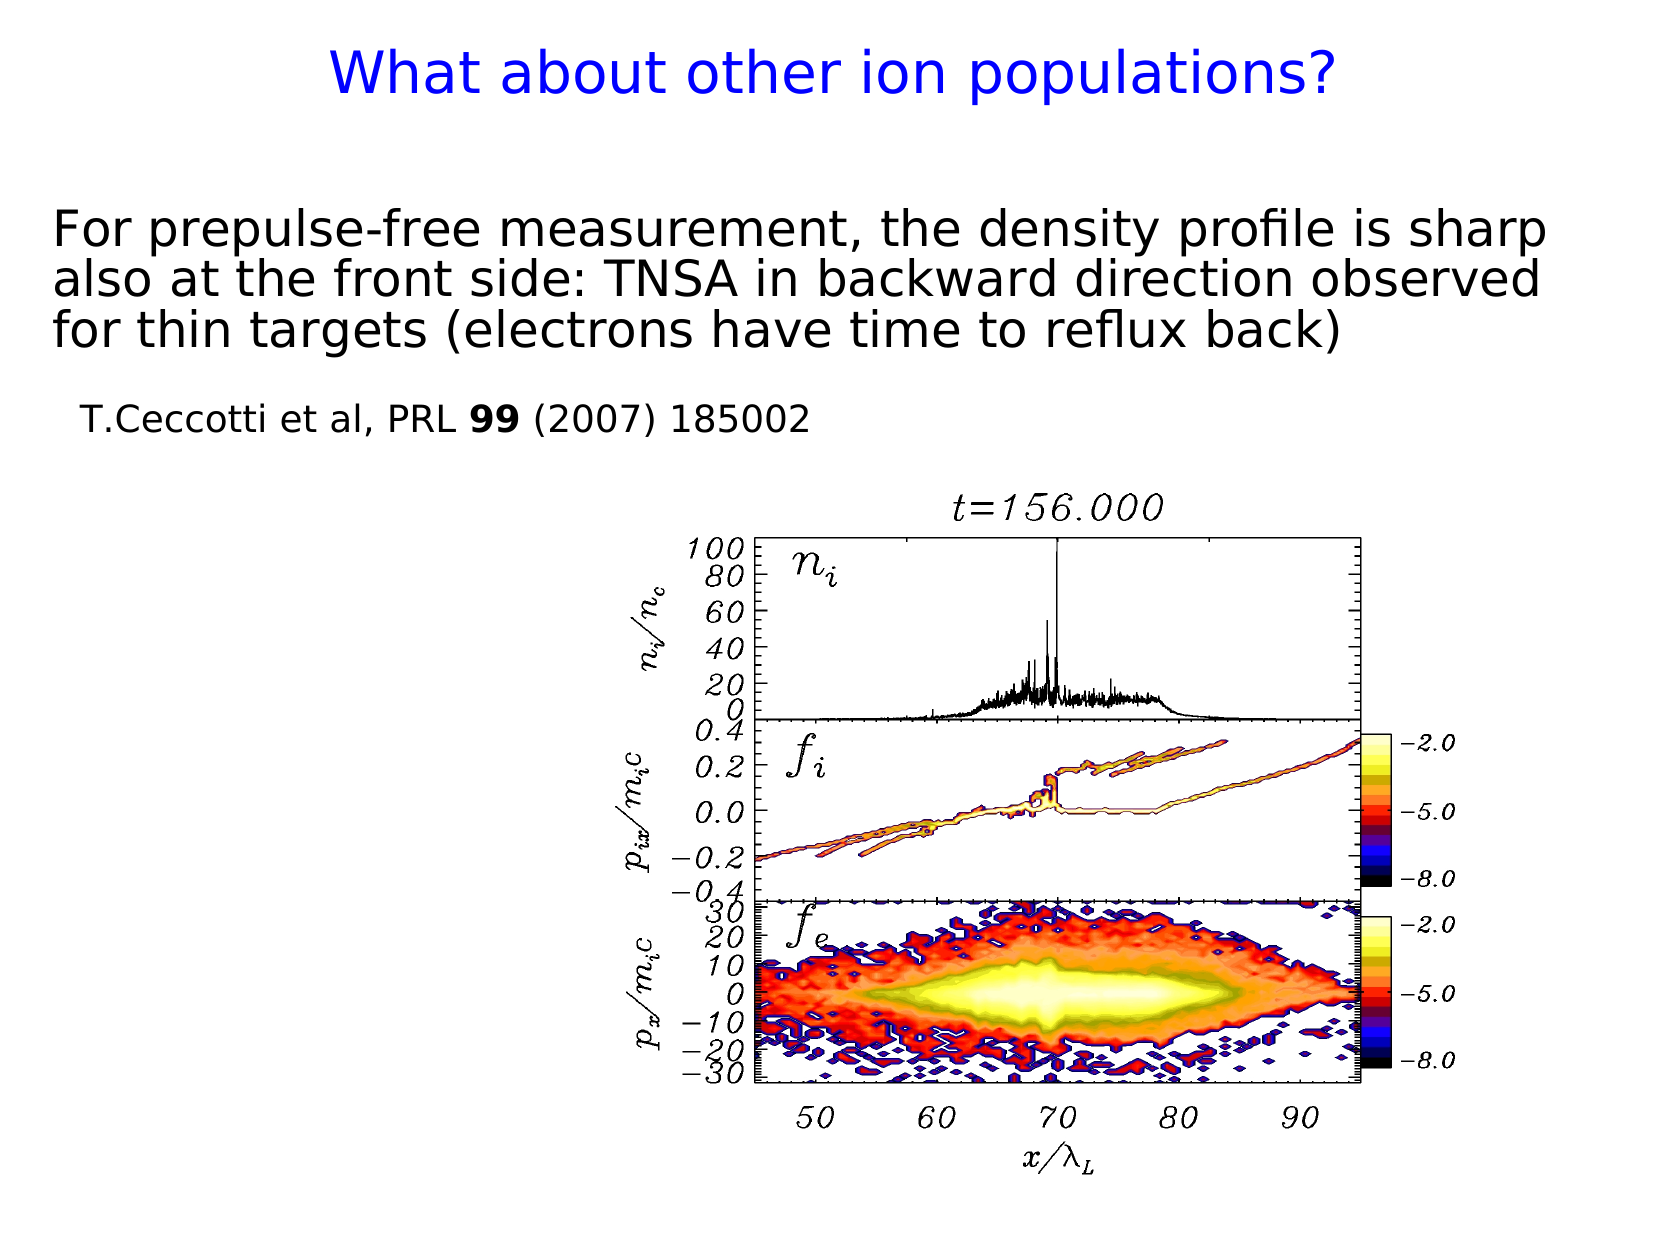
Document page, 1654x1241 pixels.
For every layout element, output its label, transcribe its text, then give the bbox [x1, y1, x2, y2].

text_box For prepulse-free measurement, the density profile is sharp also at the front side: TNSA in backward direction observed for thin targets (electrons have time to reflux back) [37, 198, 1565, 366]
text_box T.Ceccotti et al, PRL 99 (2007) 185002 [64, 394, 827, 486]
text_box What about other ion populations? [313, 33, 1355, 115]
picture [553, 462, 1562, 1219]
